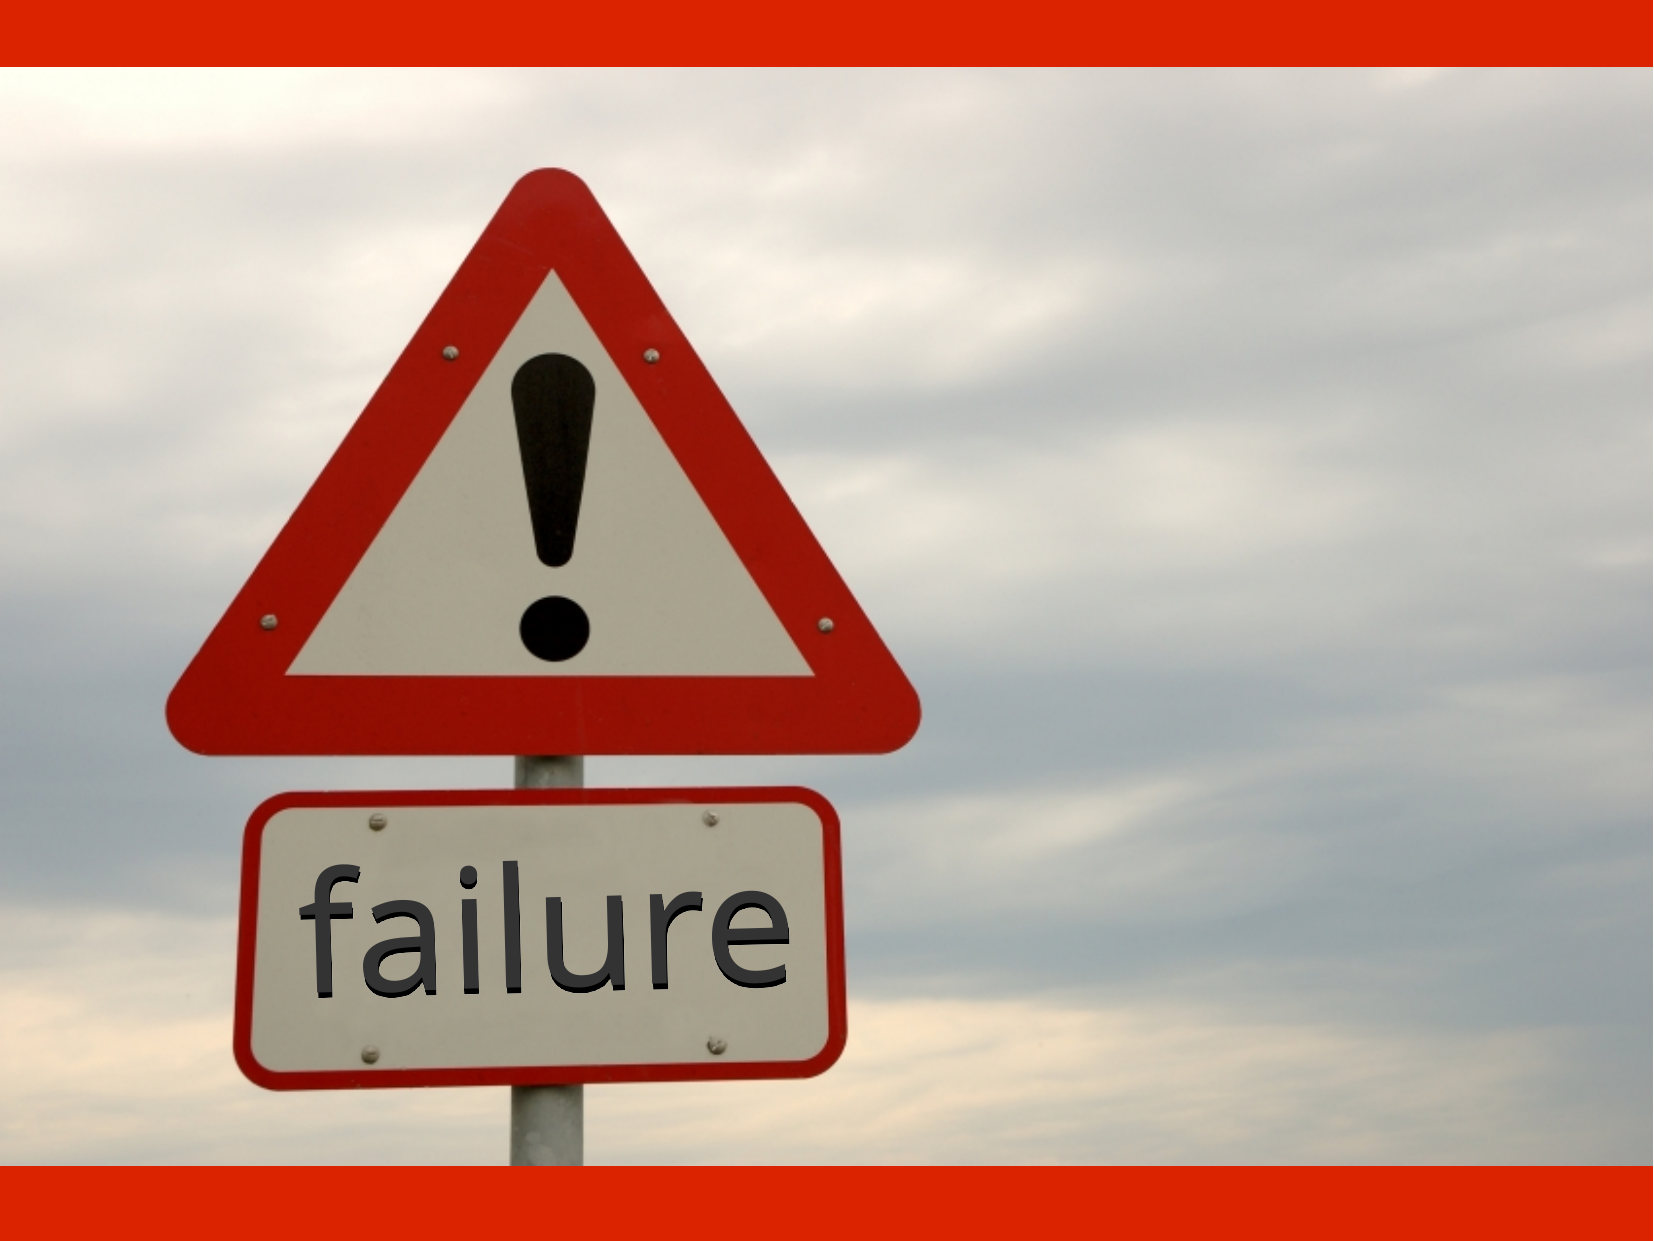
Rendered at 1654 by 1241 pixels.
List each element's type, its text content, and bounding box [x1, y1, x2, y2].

title failure [93, 810, 1002, 1035]
picture [0, 67, 1653, 1166]
